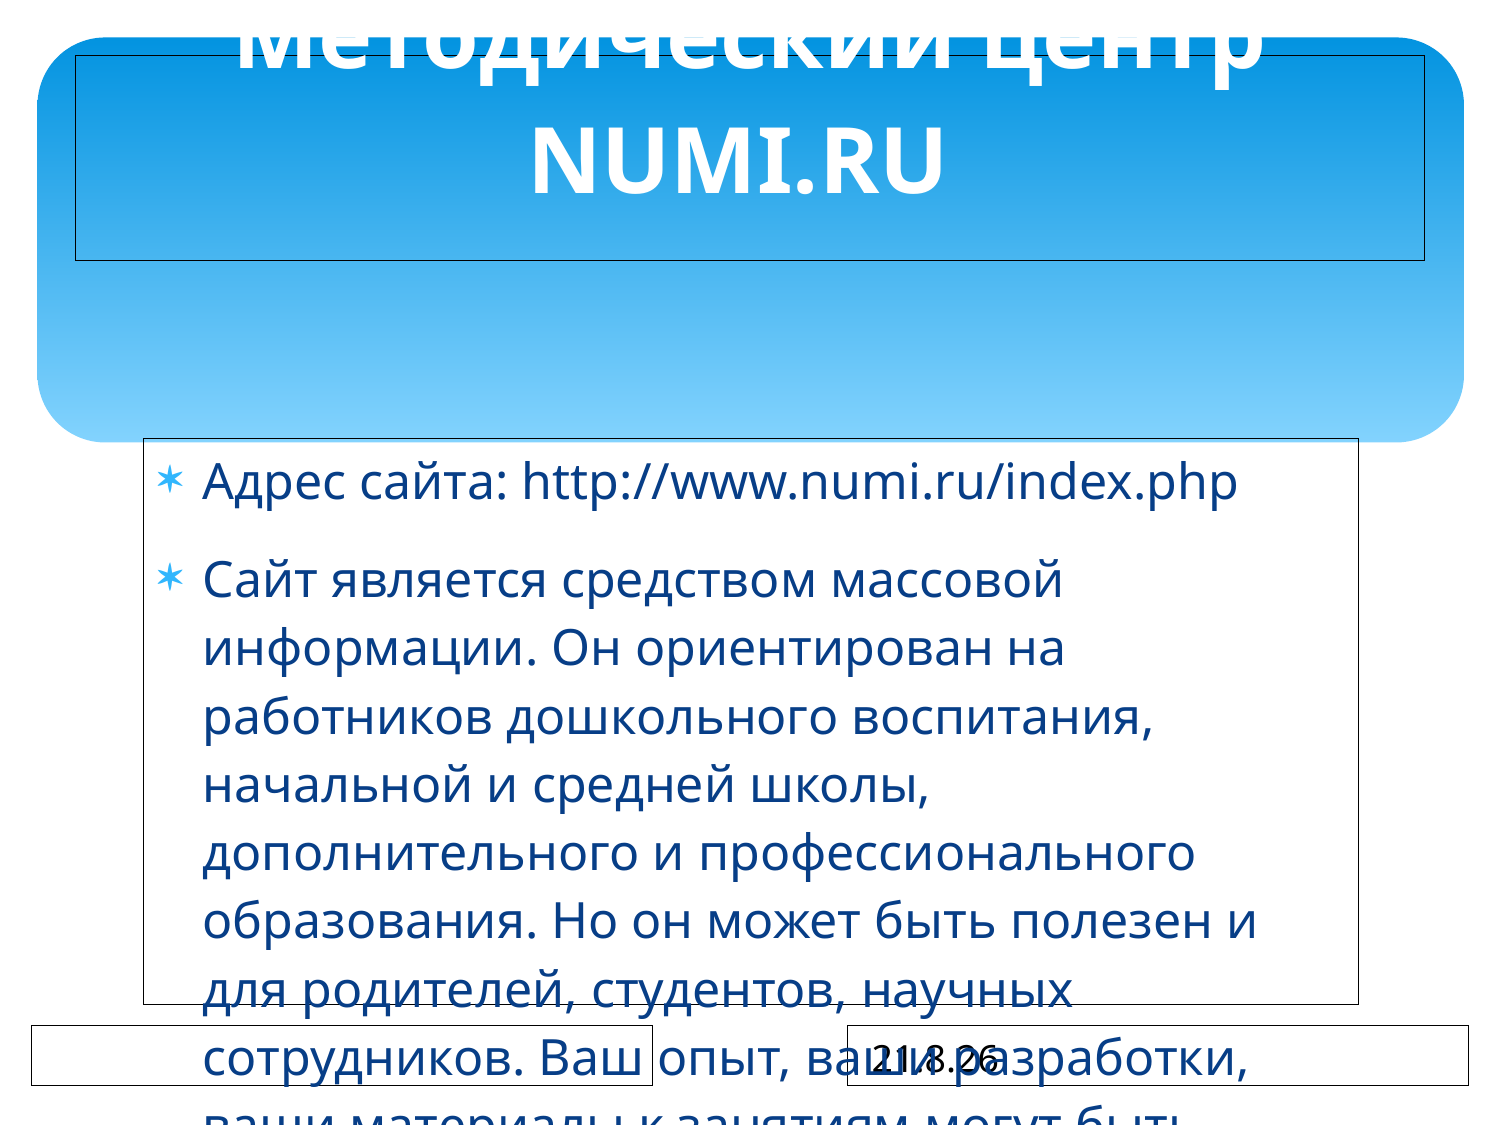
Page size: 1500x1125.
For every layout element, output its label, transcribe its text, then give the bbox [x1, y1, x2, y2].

list Адрес сайта: http://www.numi.ru/index.php Сайт является средством массовой информации. Он ориентирован на работников дошкольного воспитания, начальной и средней школы, дополнительного и профессионального образования. Но он может быть полезен и для родителей, студентов, научных сотрудников. Ваш опыт, ваши разработки, ваши материалы к занятиям могут быть бесценным вкладом в общую сокровищницу педагогических материалов. При публикации материалов Вы можете получить свидетельство о публикации, которое пригодится Вам для повышения разряда, прохождении аттестации, получения грантов и т.п. Публикуйтесь, и вы поможете десяткам тысяч коллег. И сами, в свою очередь, найдете полезные для себя материалы. Общайтесь в группах по интересам (сообществах), личными сообщениями. При регистрации на этом сайте вы получаете адрес домашней странички и возможность вести свой блог, фотогалерею, распечатать Портфолио опубликованных материалов, показать коллегам своих замечательных деток. Свидетельства о публикации вы можете получить по почте или распечатать самостоятельно, как только публикация появится на страницах NUMI.RU [143, 438, 1359, 1005]
title Методический центр NUMI.RU [75, 55, 1425, 261]
